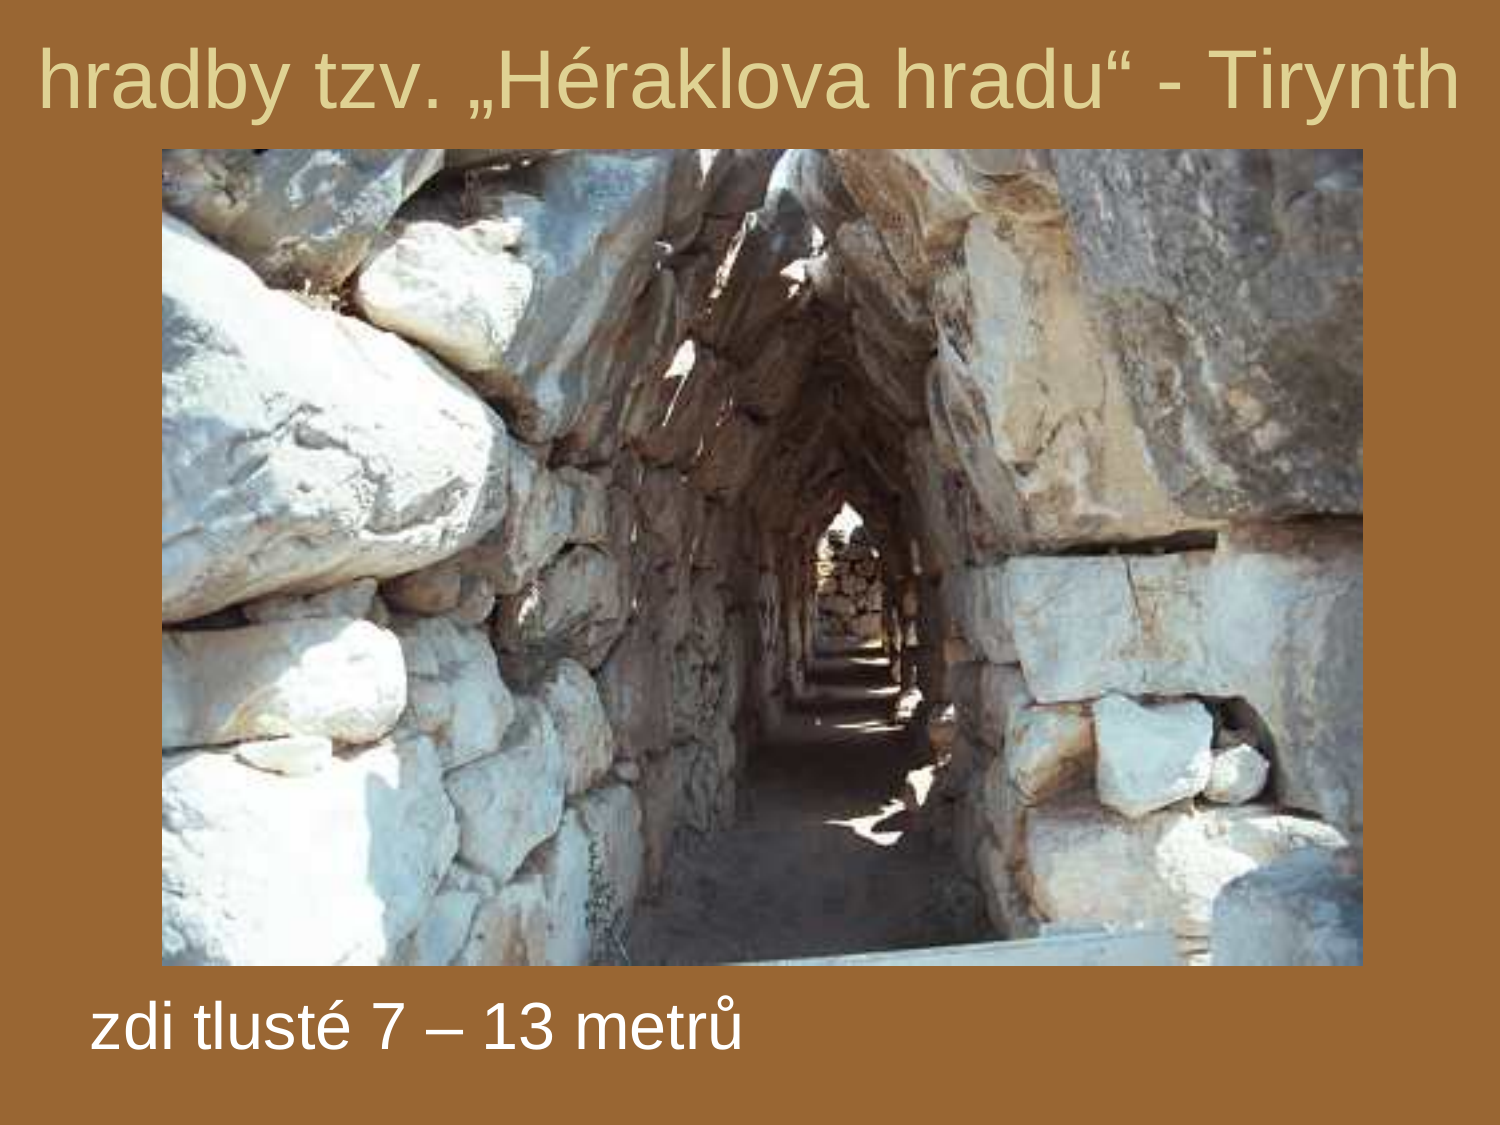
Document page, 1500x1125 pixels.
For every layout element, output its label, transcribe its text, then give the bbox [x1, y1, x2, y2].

text_box zdi tlusté 7 – 13 metrů [75, 974, 1338, 1071]
title hradby tzv. „Héraklova hradu“ - Tirynth [0, 0, 1500, 150]
picture [162, 149, 1363, 966]
